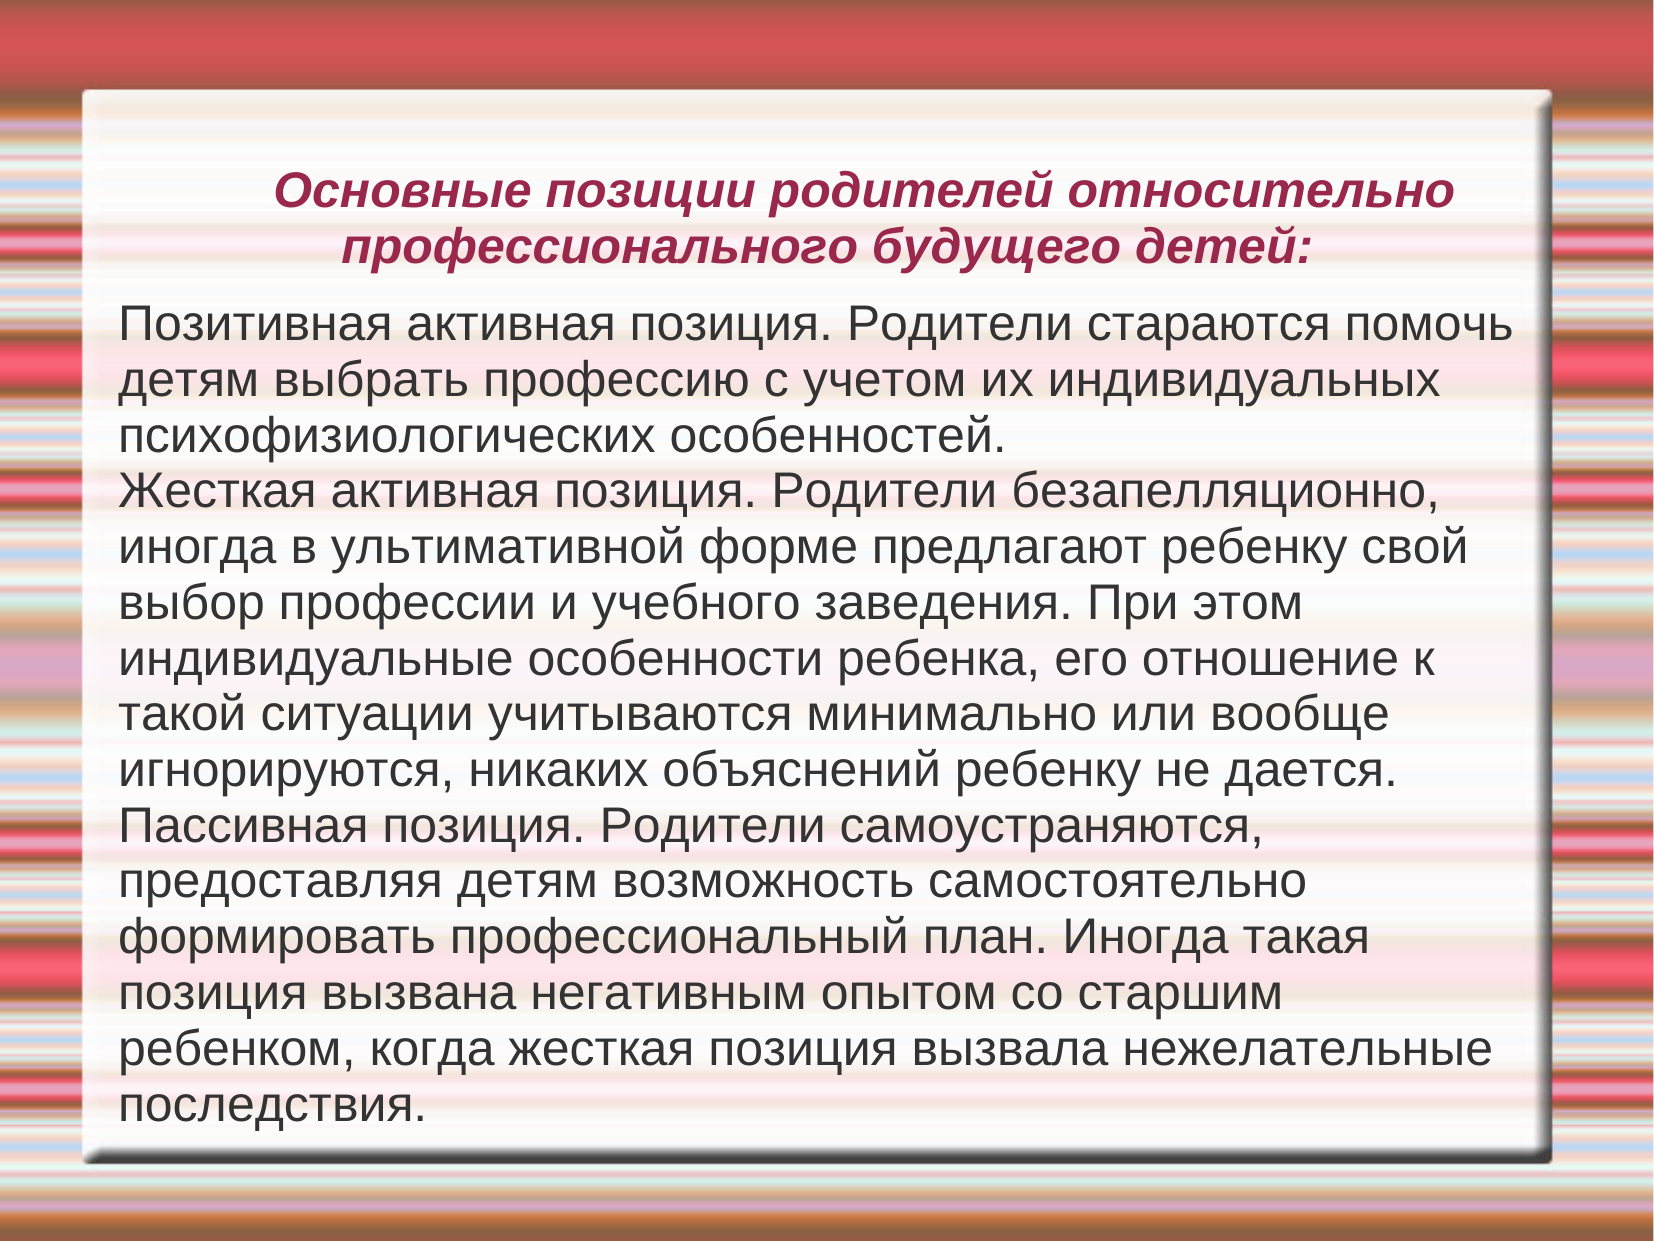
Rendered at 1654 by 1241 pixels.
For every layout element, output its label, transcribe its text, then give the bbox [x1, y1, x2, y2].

title Основные позиции родителей относительно профессионального будущего детей: [121, 114, 1534, 322]
list Позитивная активная позиция. Родители стараются помочь детям выбрать профессию с учетом их индивидуальных психофизиологических особенностей. Жесткая активная позиция. Родители безапелляционно, иногда в ультимативной форме предлагают ребенку свой выбор профессии и учебного заведения. При этом индивидуальные особенности ребенка, его отношение к такой ситуации учитываются минимально или вообще игнорируются, никаких объяснений ребенку не дается. Пассивная позиция. Родители самоустраняются, предоставляя детям возможность самостоятельно формировать профессиональный план. Иногда такая позиция вызвана негативным опытом со старшим ребенком, когда жесткая позиция вызвала нежелательные последствия. [118, 295, 1516, 1187]
picture [0, 0, 1654, 1241]
